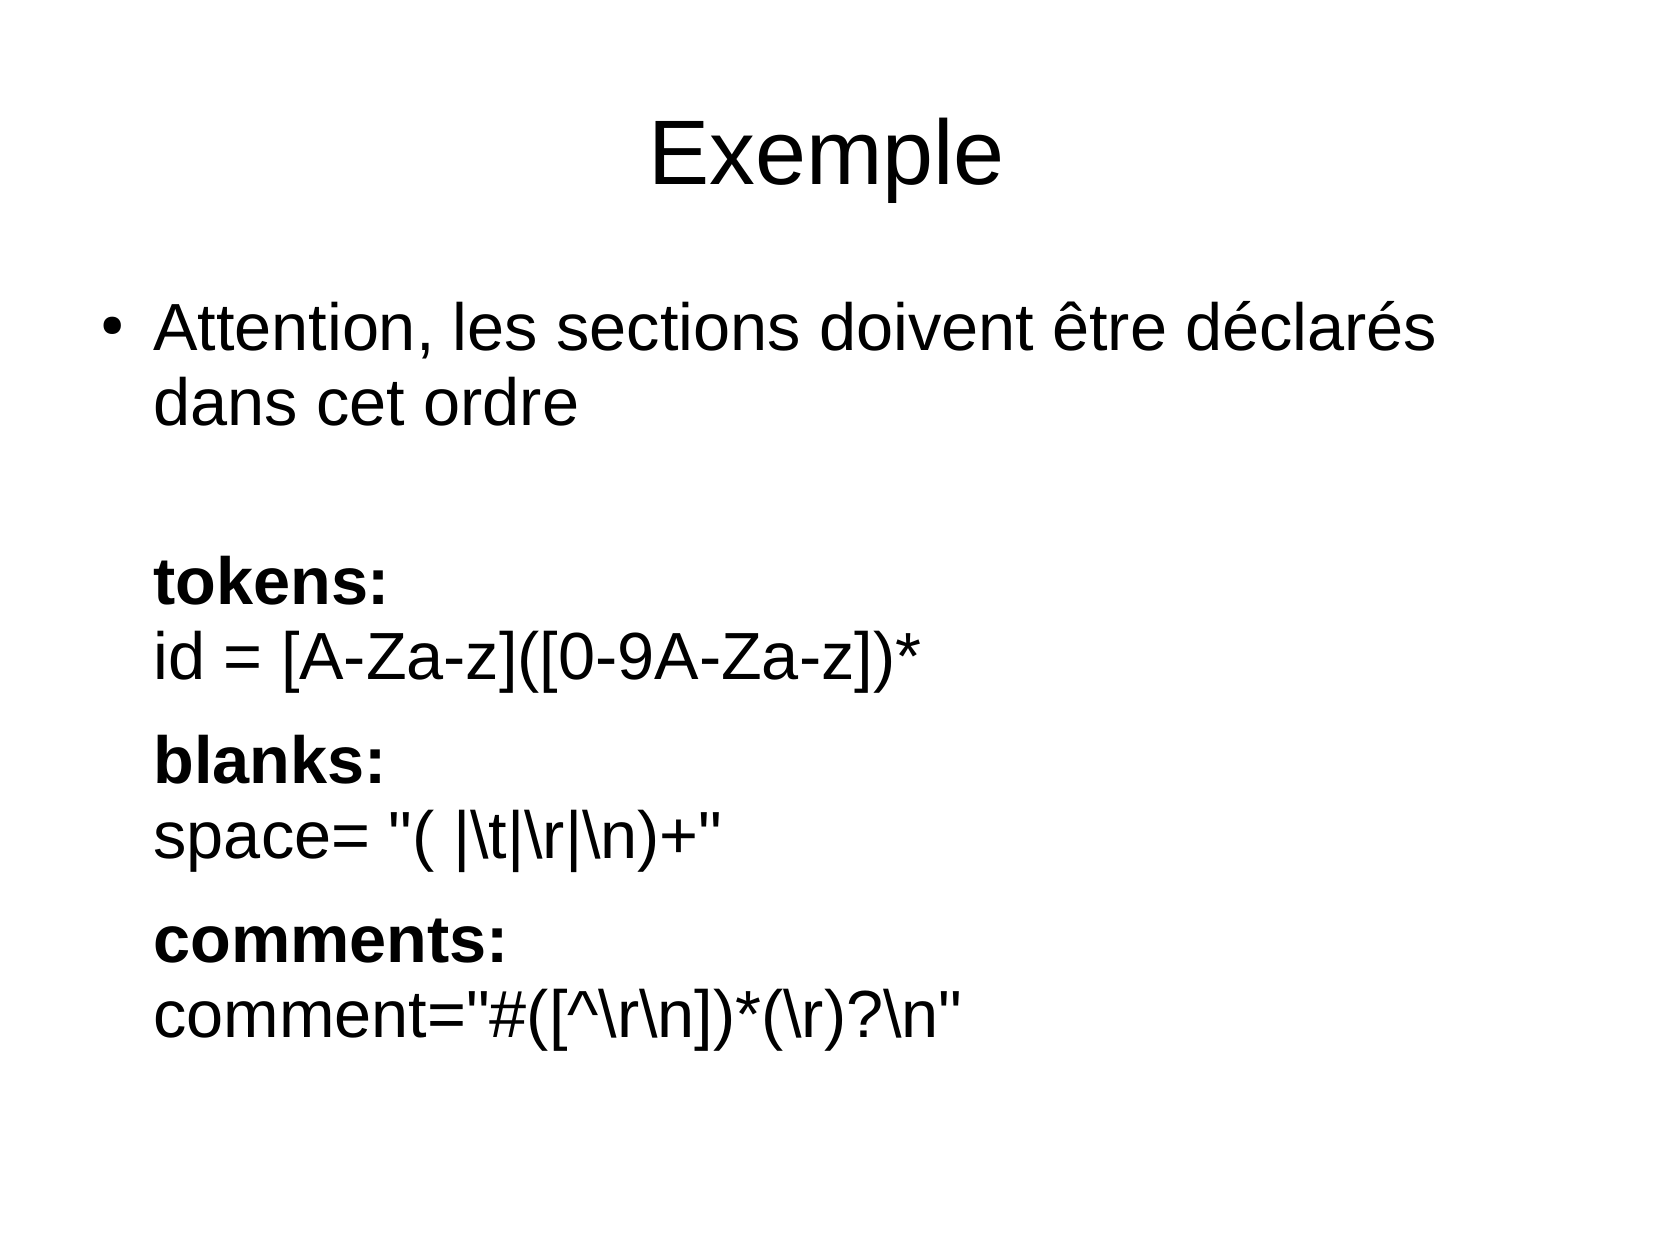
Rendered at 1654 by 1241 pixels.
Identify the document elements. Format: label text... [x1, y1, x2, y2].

title Exemple [82, 56, 1571, 250]
list Attention, les sections doivent être déclarés dans cet ordre tokens: id = [A-Za-z]([0-9A-Za-z])* blanks: space= "( |\t|\r|\n)+" comments: comment="#([^\r\n])*(\r)?\n" [82, 290, 1571, 1094]
